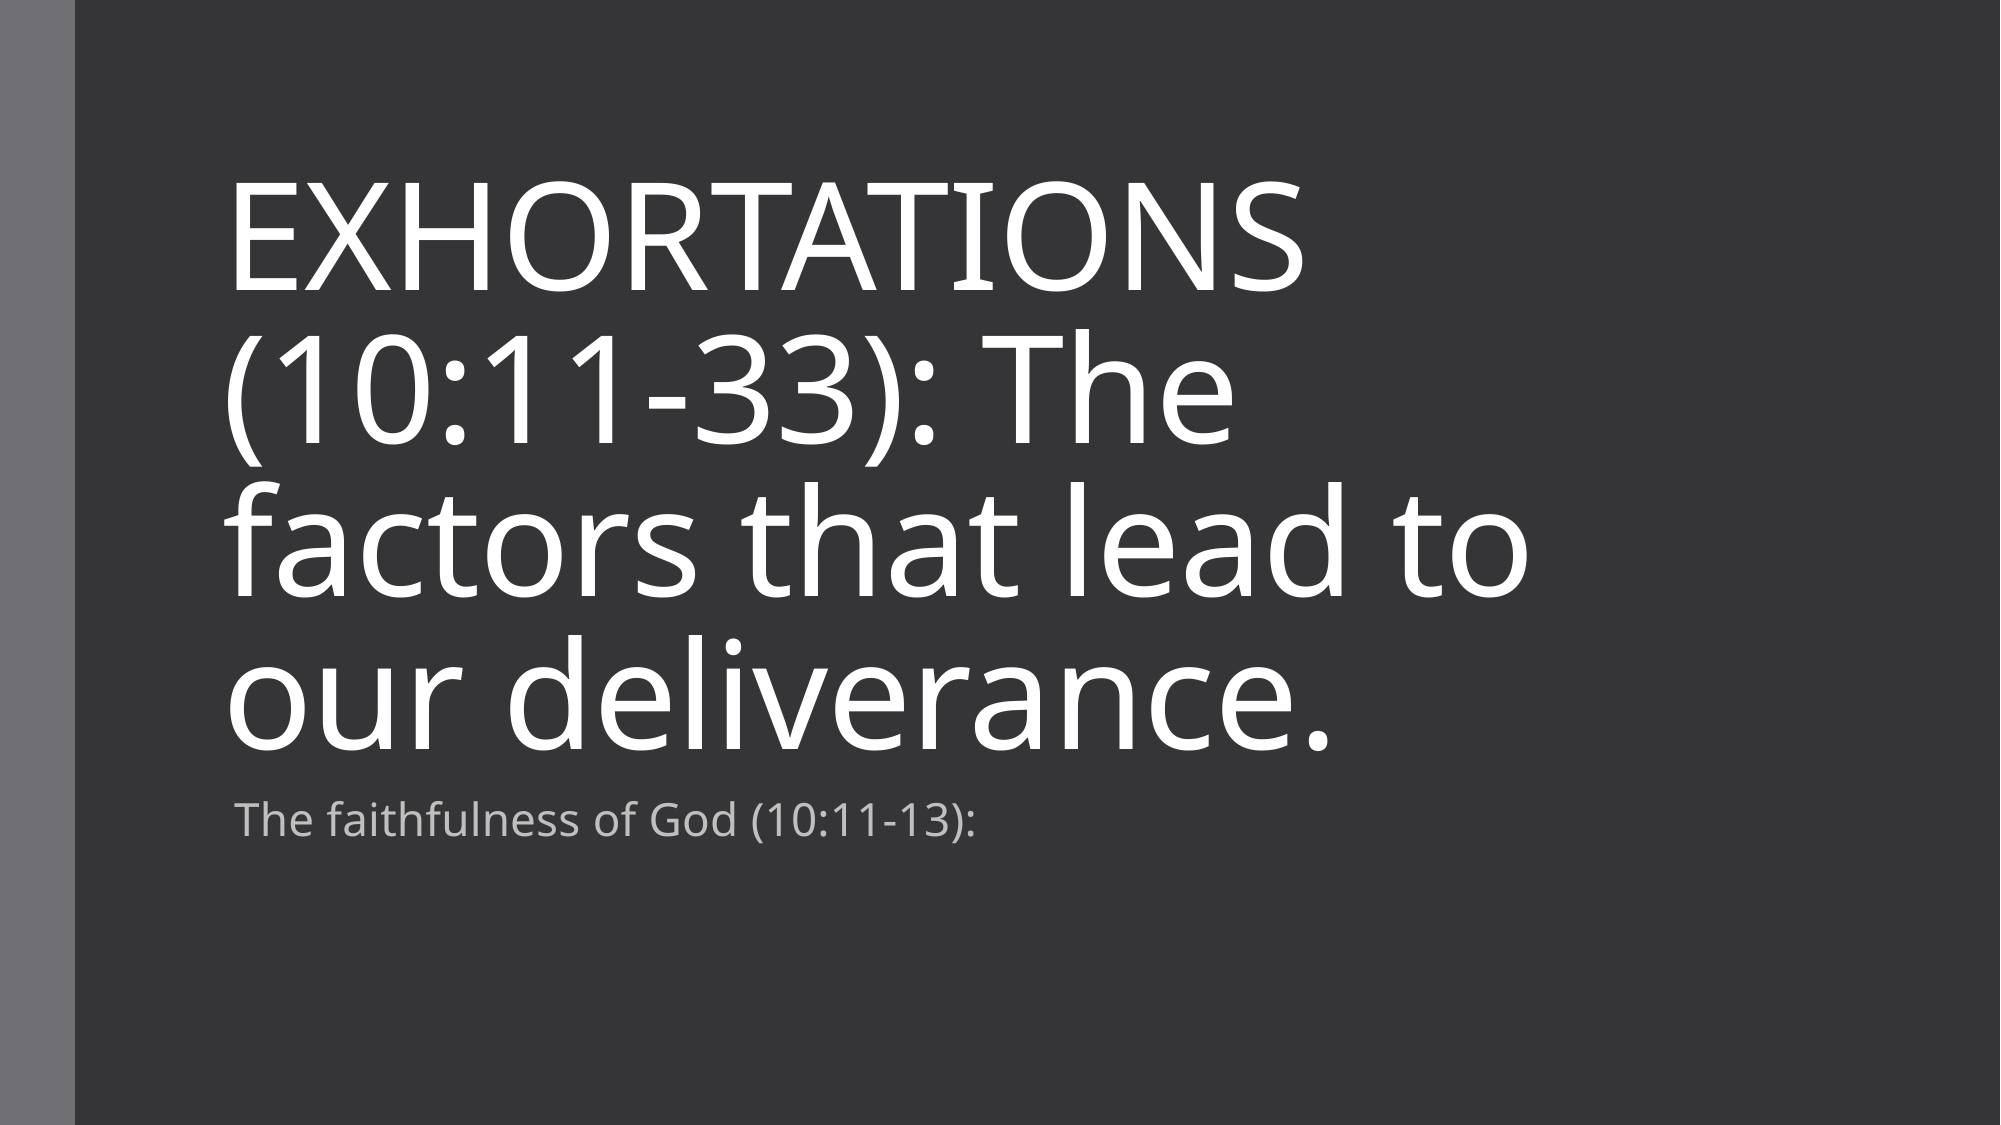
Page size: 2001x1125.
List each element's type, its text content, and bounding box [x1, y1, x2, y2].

title EXHORTATIONS (10:11-33): The factors that lead to our deliverance. [206, 124, 1752, 787]
subtitle The faithfulness of God (10:11-13): [206, 787, 1752, 1066]
